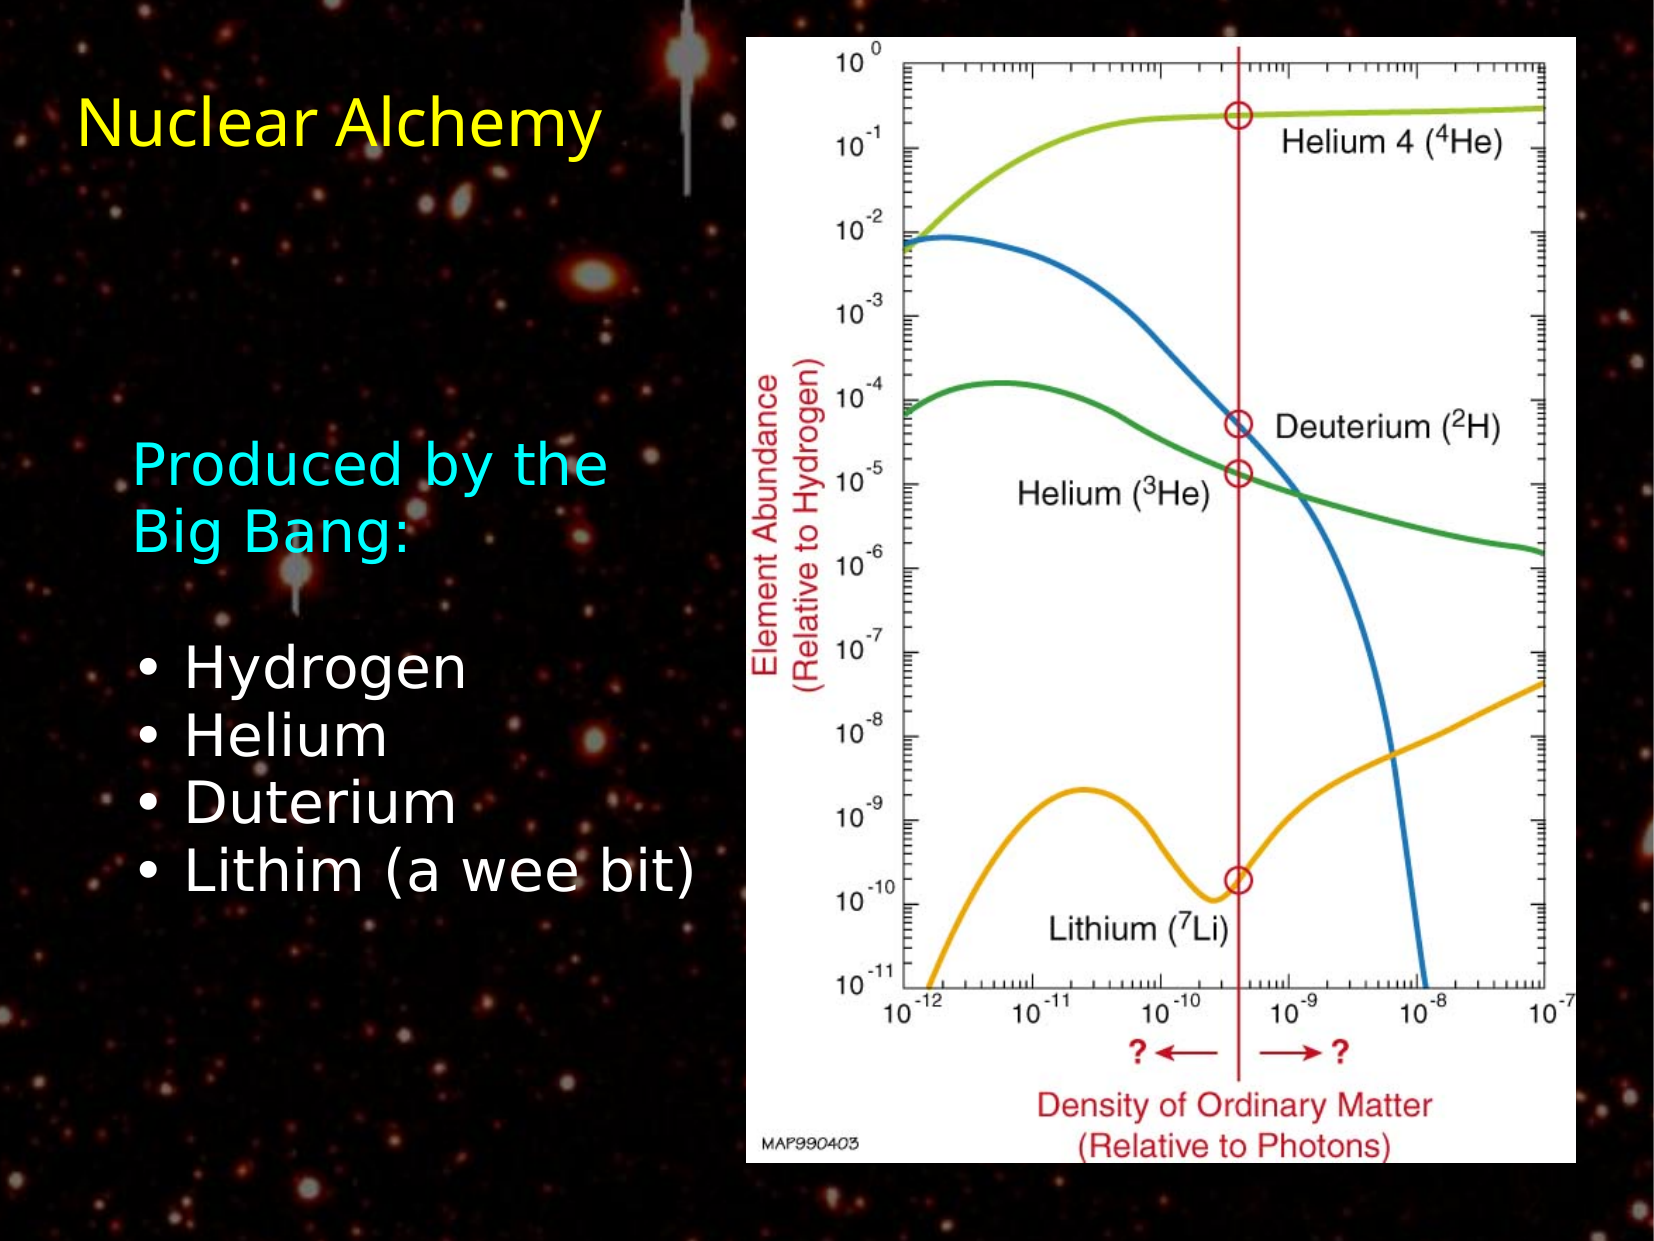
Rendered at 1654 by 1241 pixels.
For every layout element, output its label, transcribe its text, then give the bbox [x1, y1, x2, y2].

text_box Nuclear Alchemy [75, 75, 580, 183]
picture [0, 0, 1654, 1241]
text_box Produced by the Big Bang: • Hydrogen • Helium • Duterium • Lithim (a wee bit) [131, 431, 713, 906]
